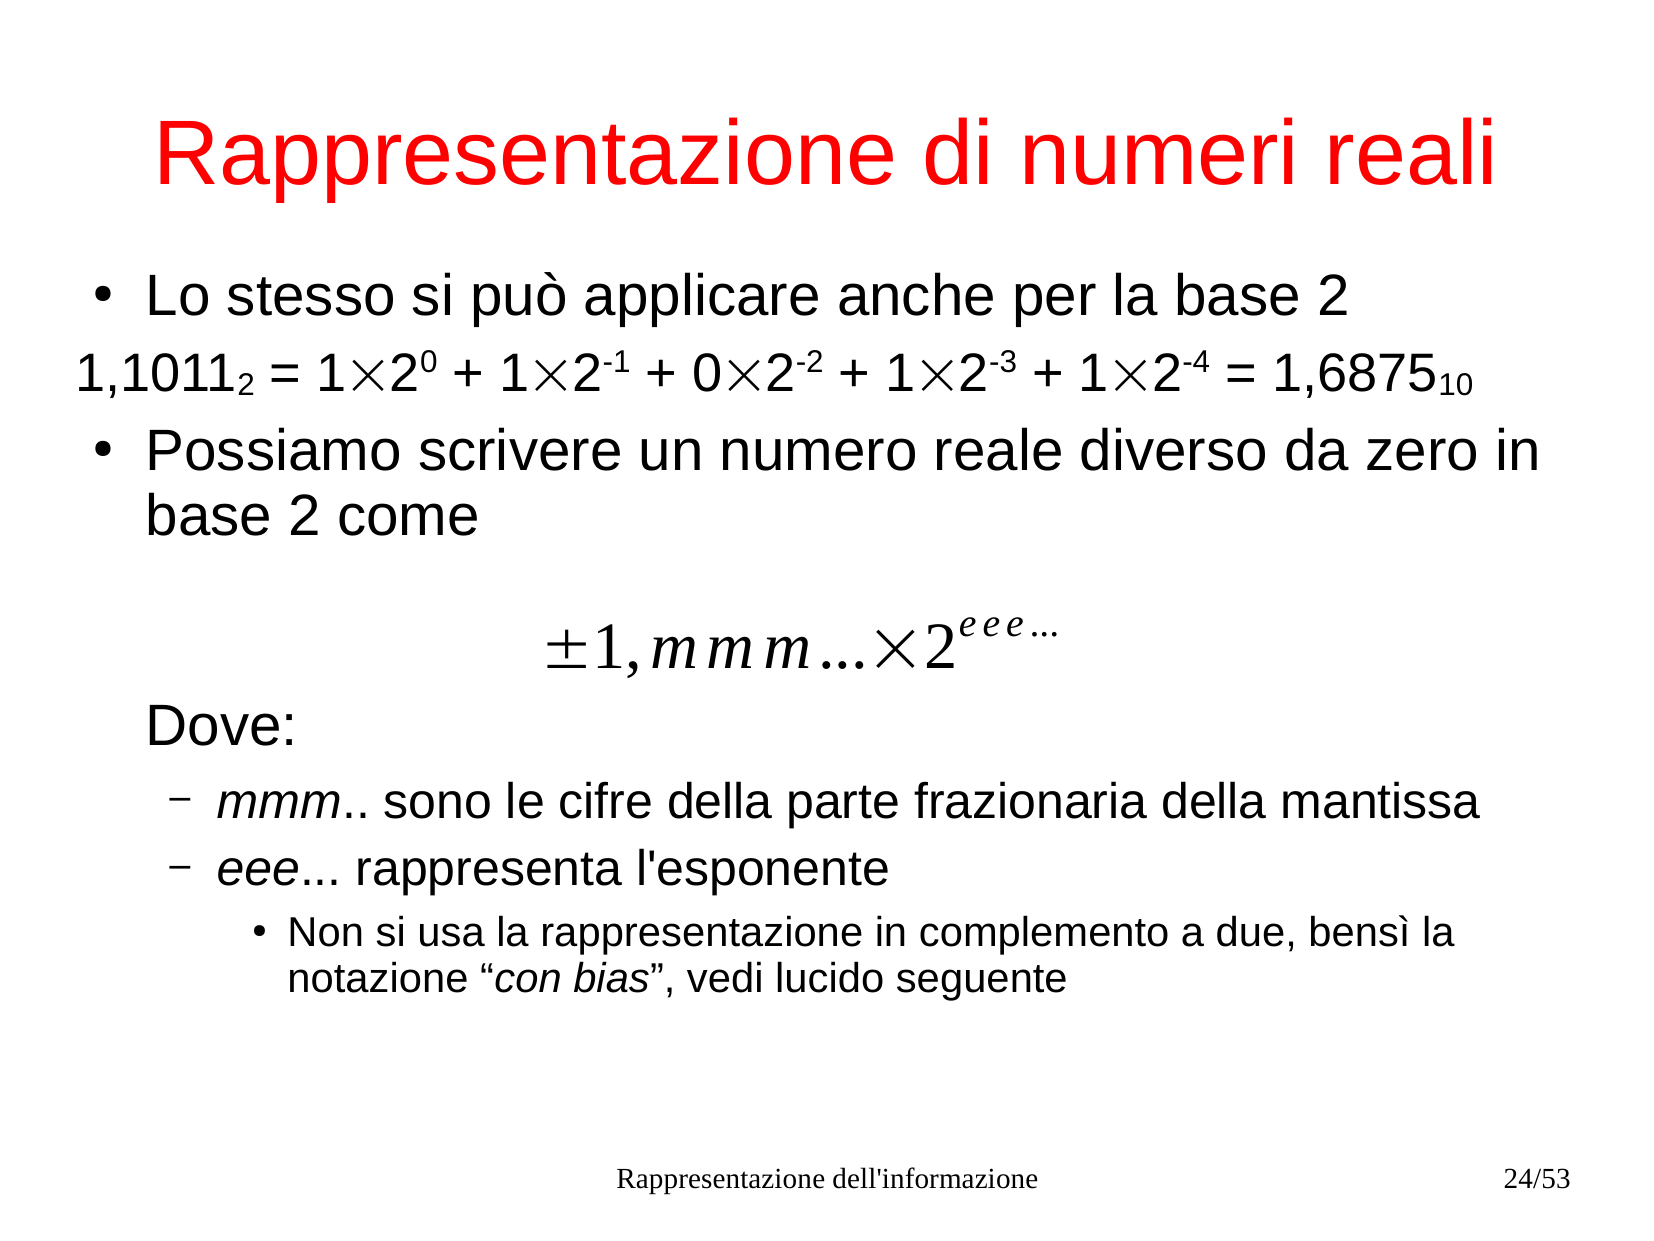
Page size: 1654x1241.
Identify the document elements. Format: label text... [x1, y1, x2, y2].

title Rappresentazione di numeri reali [82, 49, 1571, 257]
list Lo stesso si può applicare anche per la base 2 1,10112 = 1´20 + 1´2-1 + 0´2-2 + 1´2-3 + 1´2-4 = 1,687510 Possiamo scrivere un numero reale diverso da zero in base 2 come Dove: mmm.. sono le cifre della parte frazionaria della mantissa eee... rappresenta l'esponente Non si usa la rappresentazione in complemento a due, bensì la notazione “con bias”, vedi lucido seguente [75, 262, 1576, 1035]
chart [534, 600, 1066, 684]
